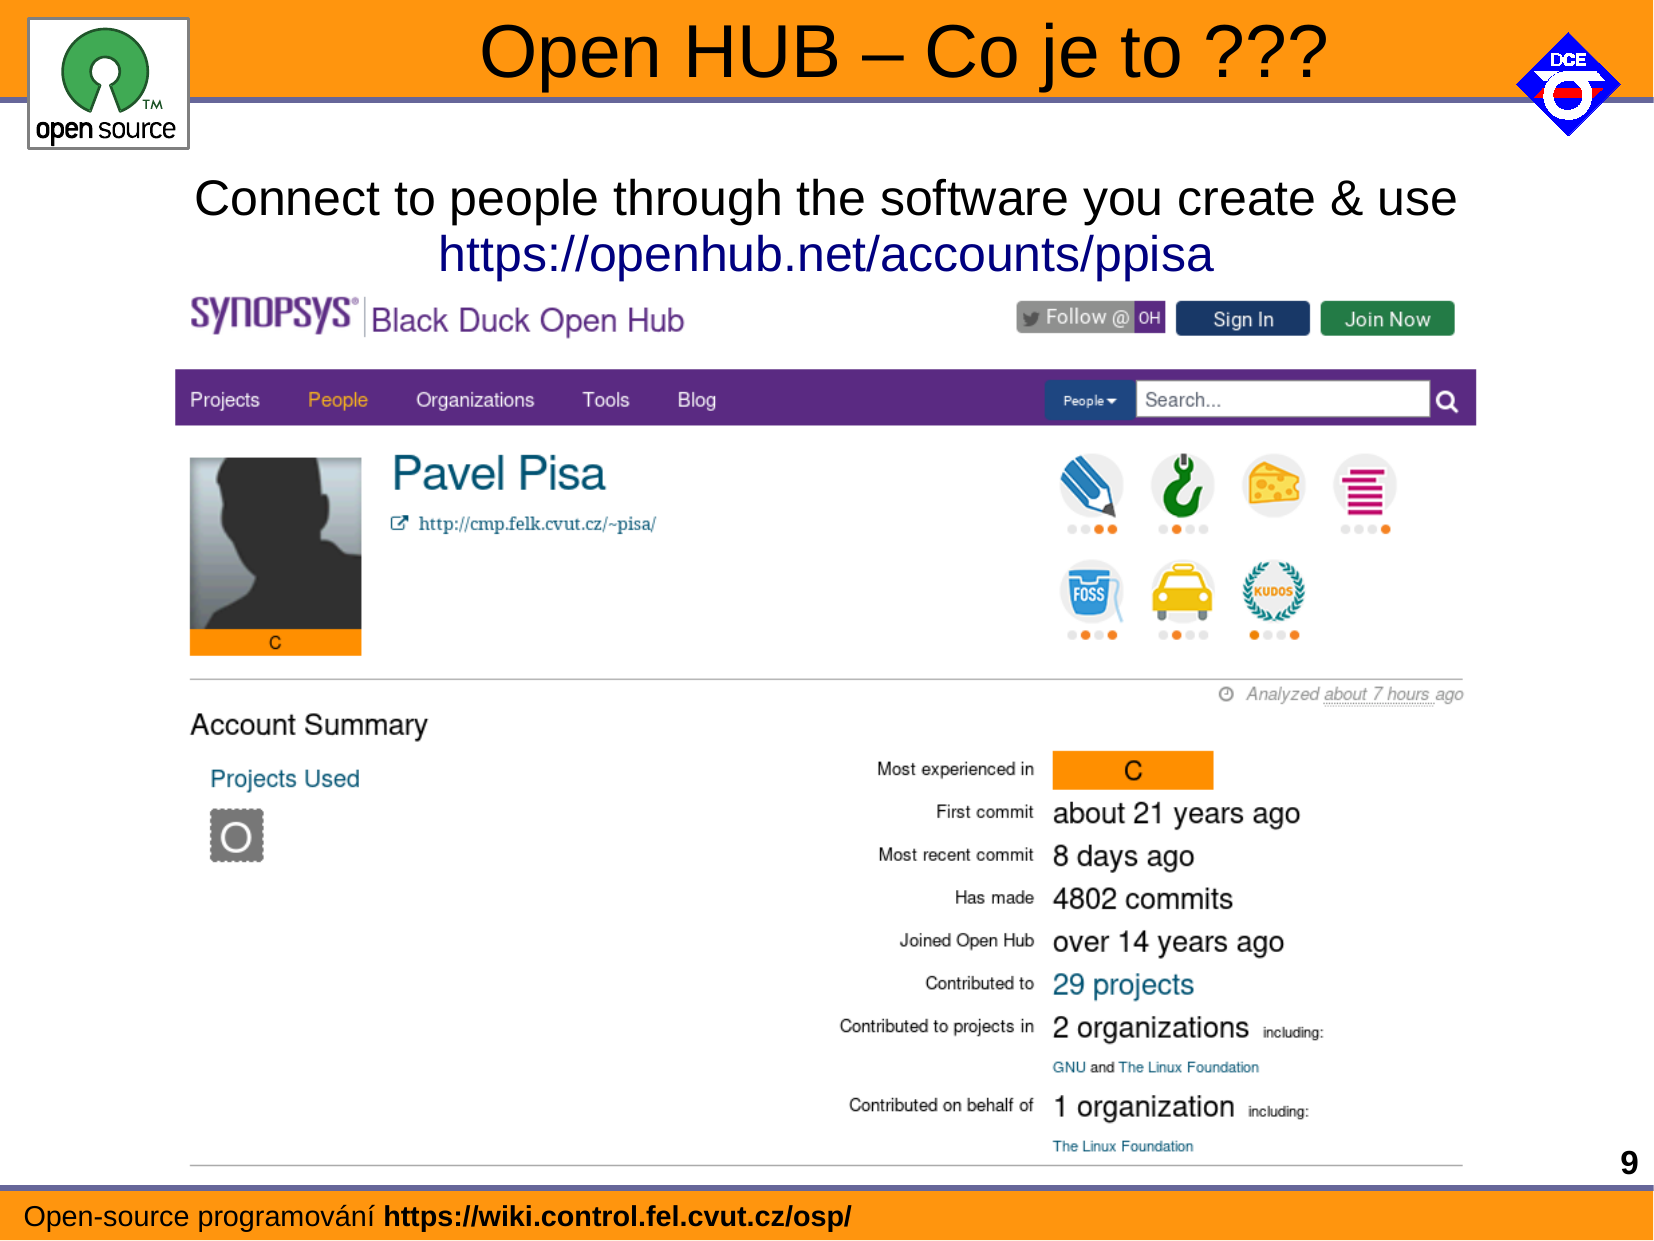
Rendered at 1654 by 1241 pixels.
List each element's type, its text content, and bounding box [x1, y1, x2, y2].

text_box Connect to people through the software you create & use https://openhub.net/accounts/ppisa [143, 170, 1510, 295]
picture [170, 295, 1483, 1169]
title Open HUB – Co je to ??? [178, 5, 1631, 97]
